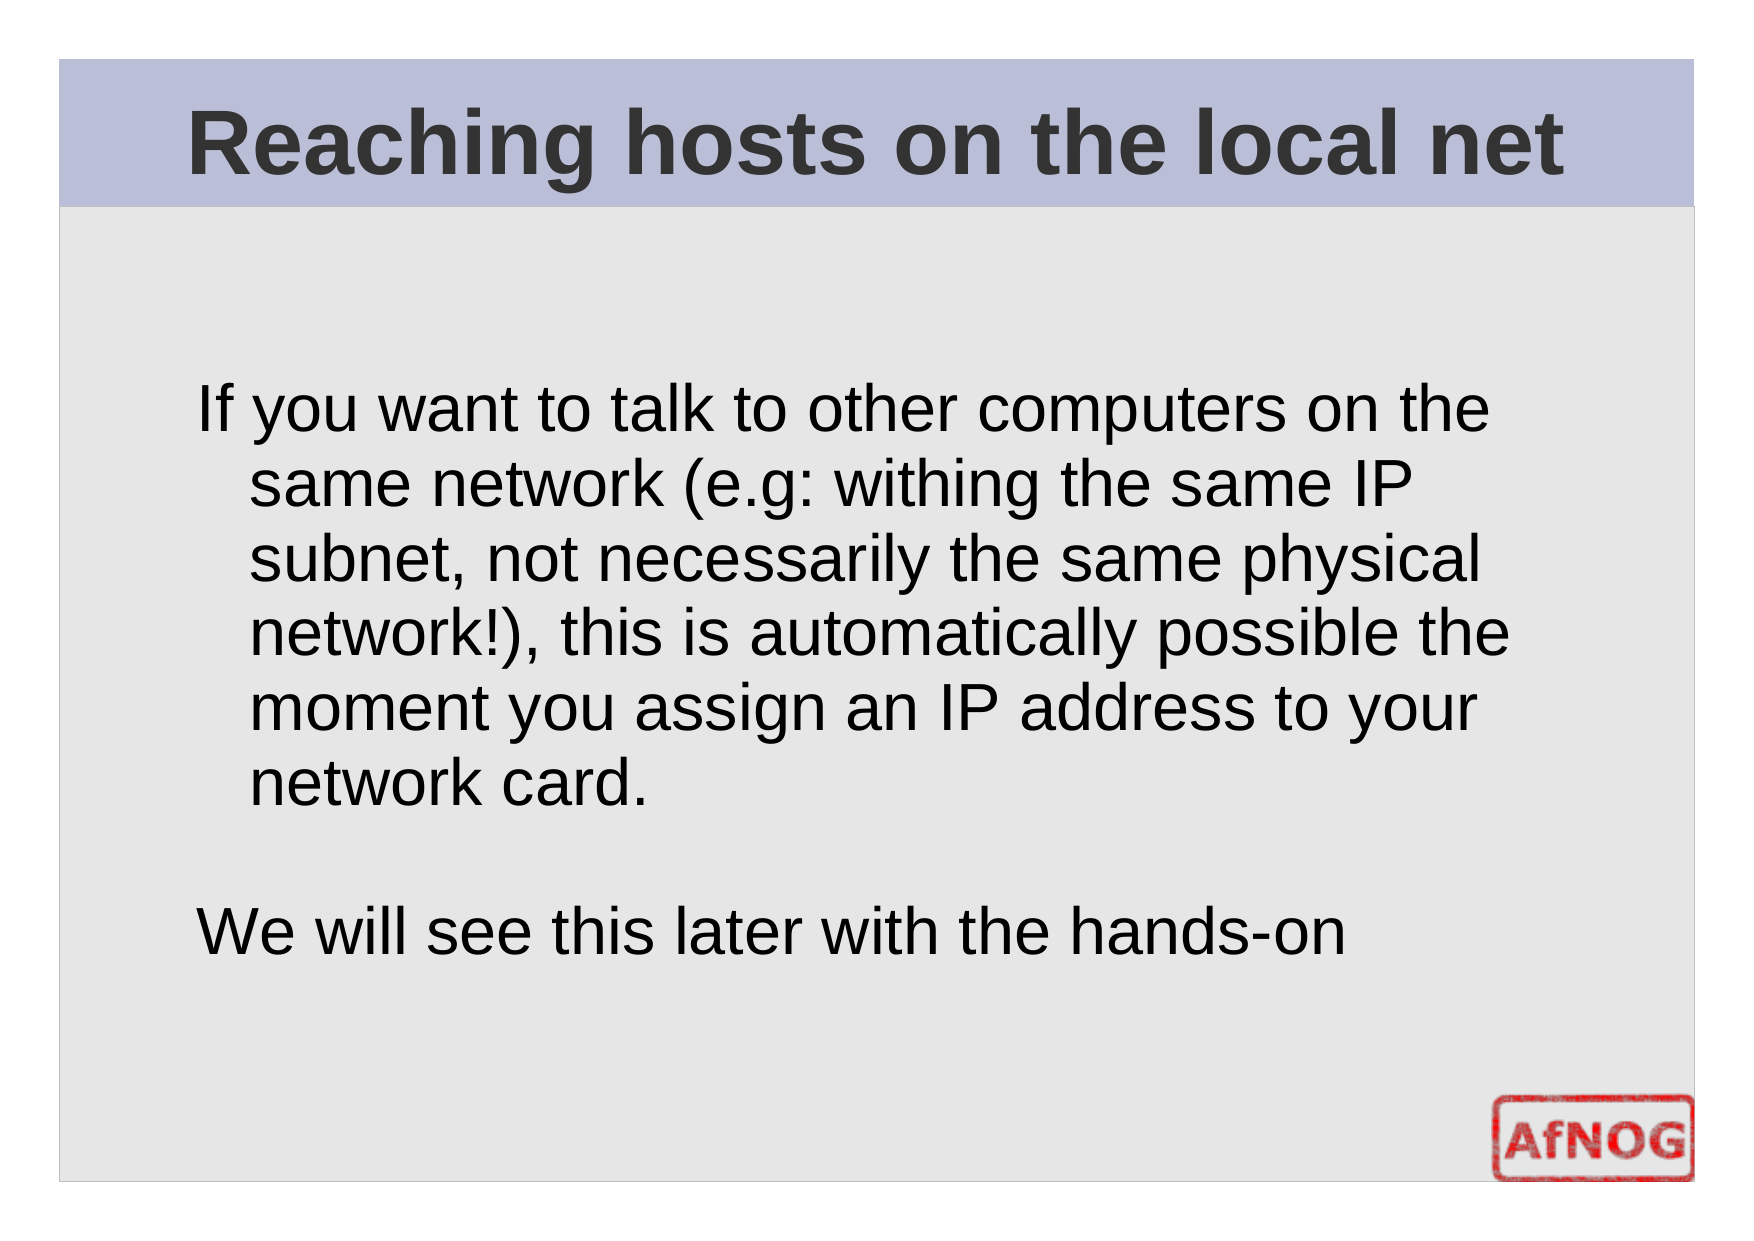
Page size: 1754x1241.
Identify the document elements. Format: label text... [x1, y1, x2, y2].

title Reaching hosts on the local net [59, 48, 1695, 237]
list If you want to talk to other computers on the same network (e.g: withing the same IP subnet, not necessarily the same physical network!), this is automatically possible the moment you assign an IP address to your network card. We will see this later with the hands-on [179, 371, 1576, 1079]
picture [1490, 1092, 1695, 1182]
